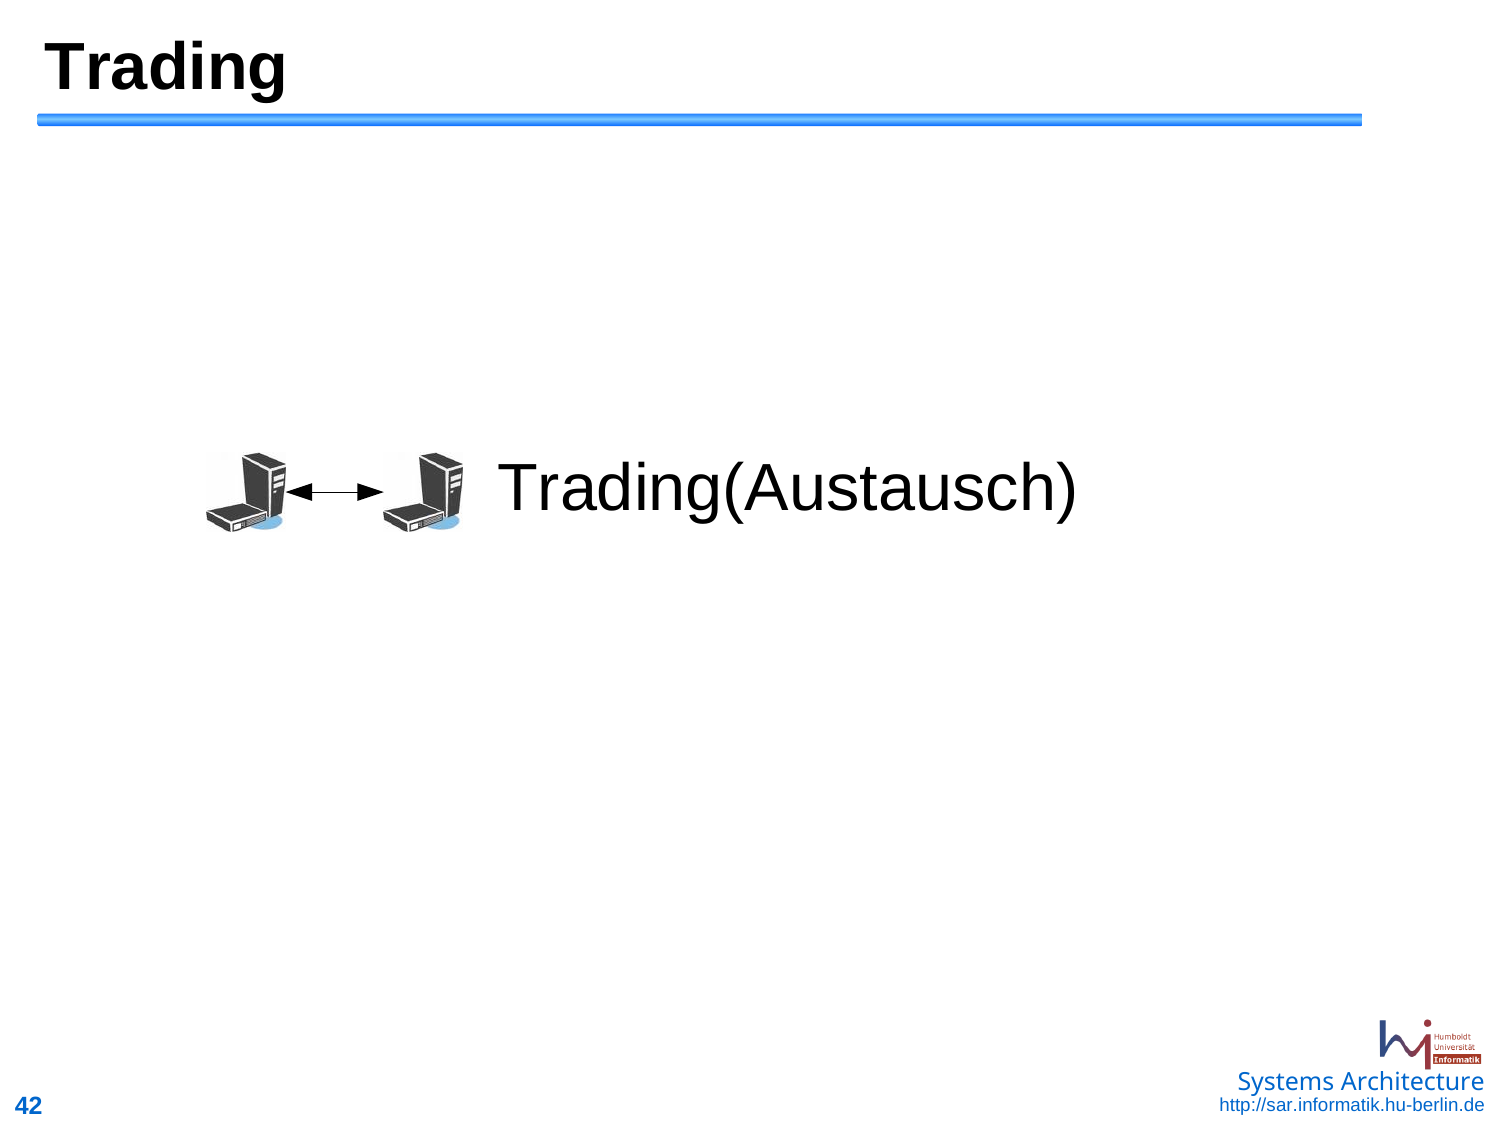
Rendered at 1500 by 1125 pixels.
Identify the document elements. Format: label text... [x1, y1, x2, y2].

title Trading [29, 20, 1500, 114]
text_box Trading(Austausch) [482, 442, 1094, 533]
picture [1376, 1016, 1483, 1071]
picture [206, 452, 286, 532]
picture [383, 452, 463, 532]
